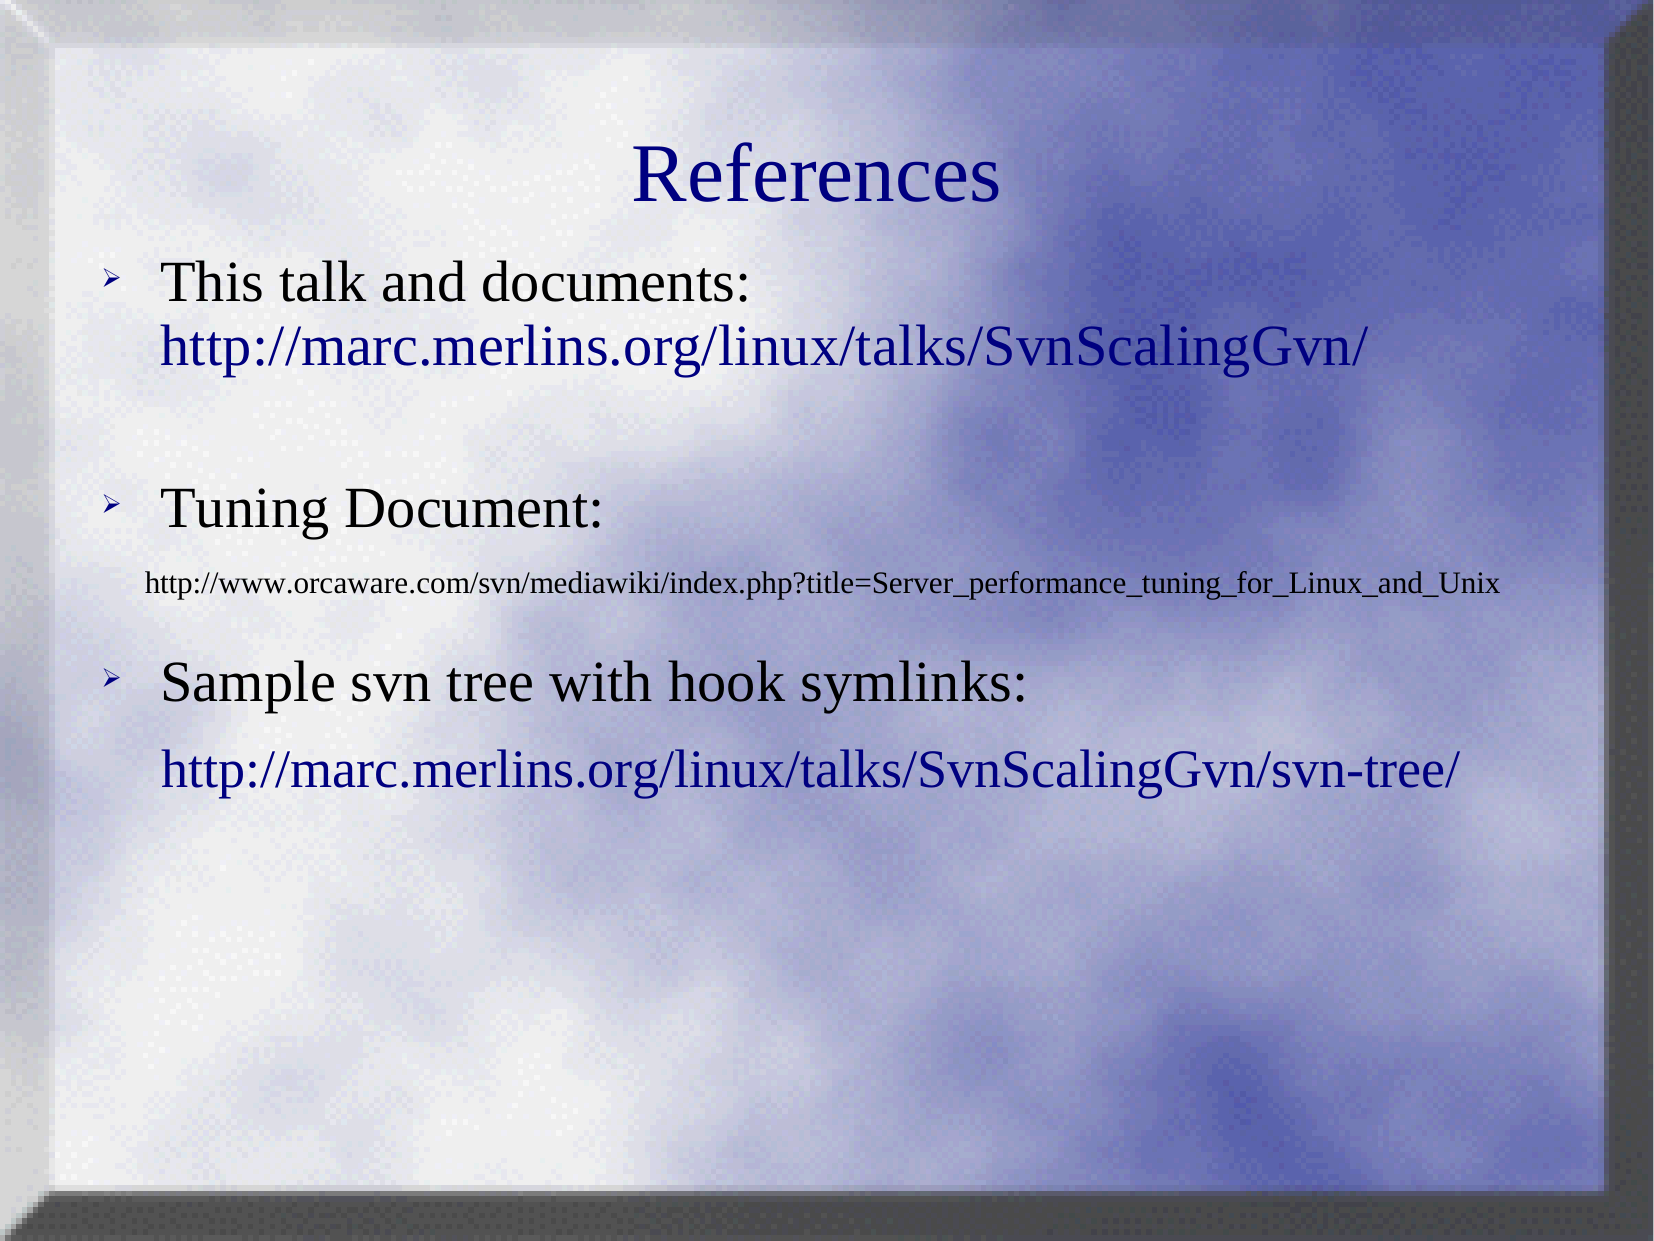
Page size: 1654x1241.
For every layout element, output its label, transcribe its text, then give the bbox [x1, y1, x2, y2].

list This talk and documents: http://marc.merlins.org/linux/talks/SvnScalingGvn/ Tuning Document: http://www.orcaware.com/svn/mediawiki/index.php?title=Server_performance_tuning_for_Linux_and_Unix Sample svn tree with hook symlinks: http://marc.merlins.org/linux/talks/SvnScalingGvn/svn-tree/ [101, 248, 1514, 1029]
picture [0, 0, 1654, 1241]
title References [198, 119, 1437, 227]
